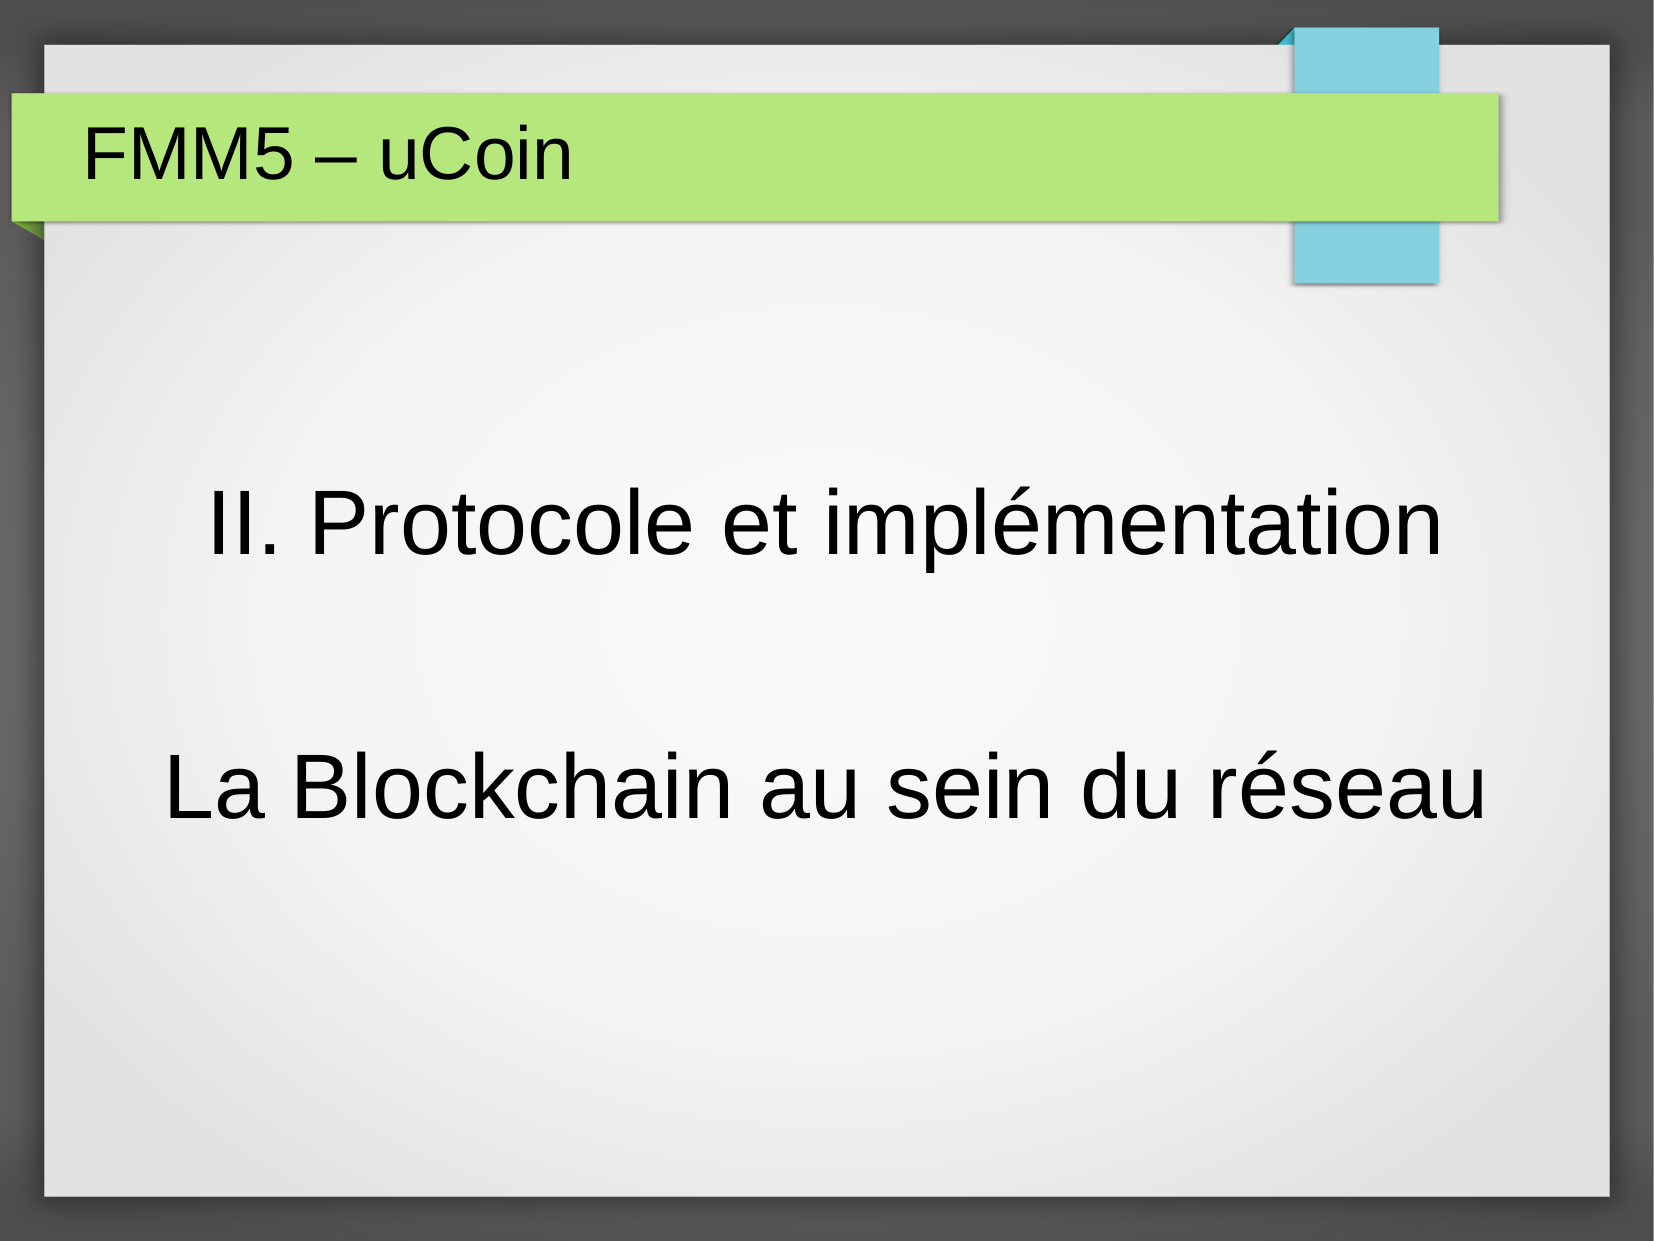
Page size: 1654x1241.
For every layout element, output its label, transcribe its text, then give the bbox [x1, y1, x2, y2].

title FMM5 – uCoin [82, 94, 1264, 213]
picture [0, 0, 1654, 1241]
list II. Protocole et implémentation La Blockchain au sein du réseau [82, 295, 1571, 1015]
